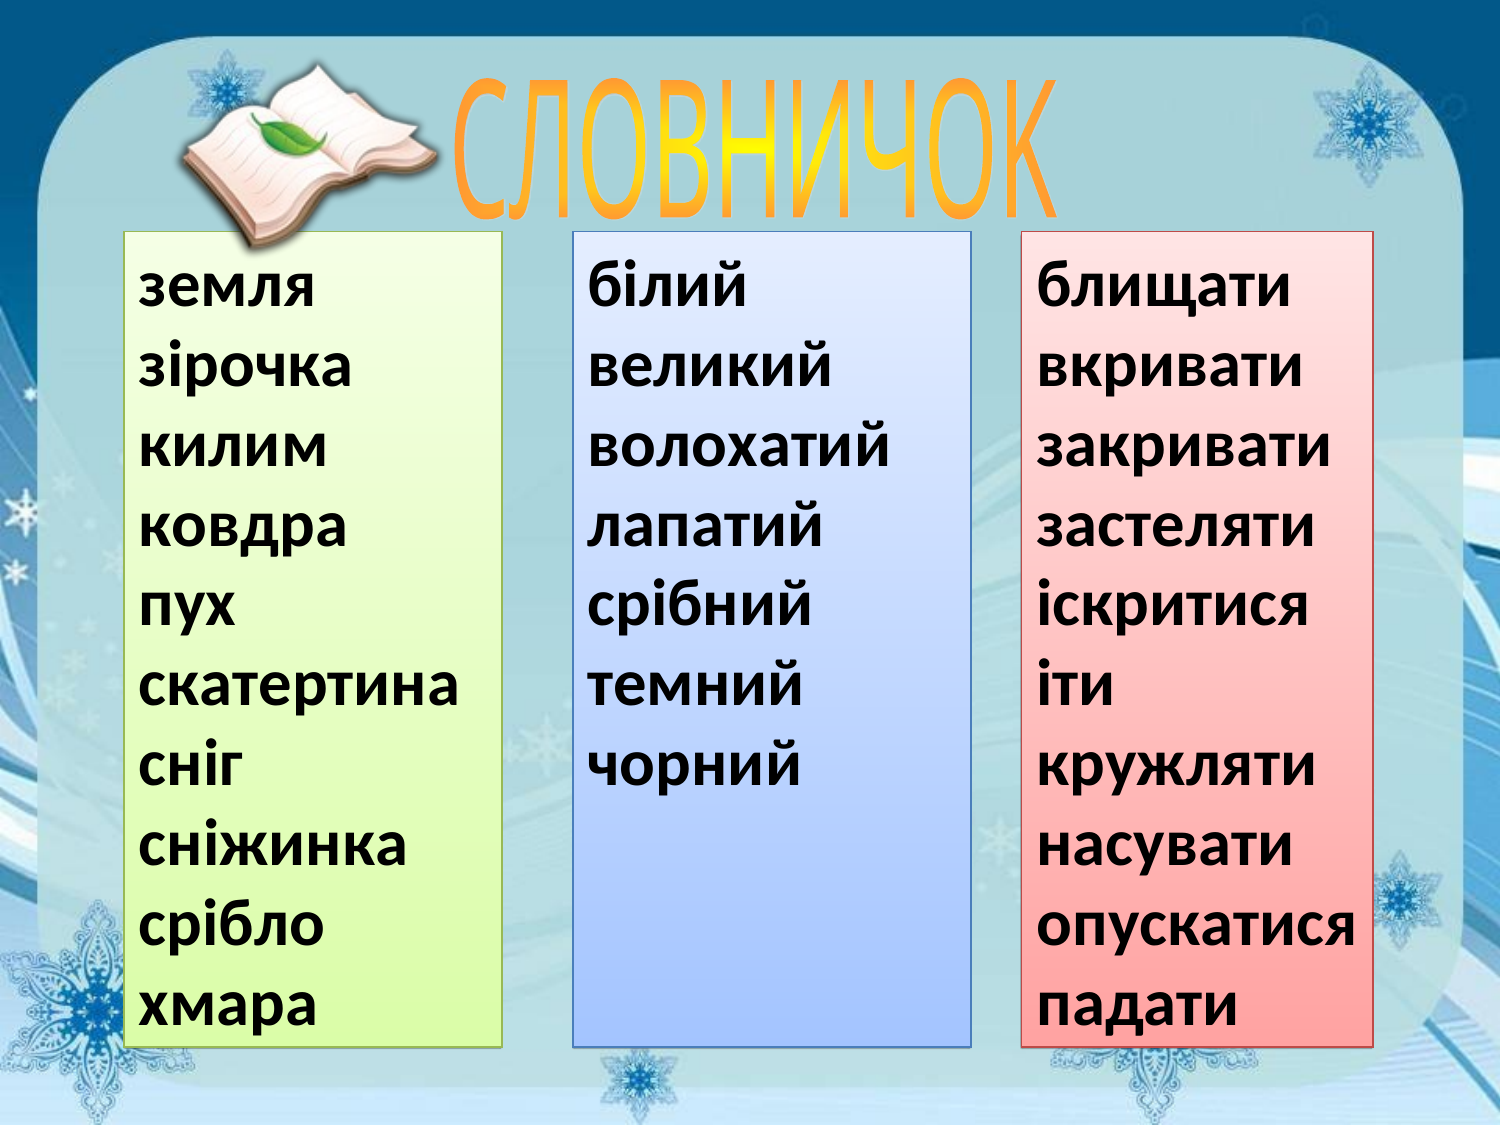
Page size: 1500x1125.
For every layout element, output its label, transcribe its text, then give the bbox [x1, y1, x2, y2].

text_box CЛОВНИЧОK [1007, 80, 1057, 218]
text_box блищати вкривати закривати застеляти іскритися іти кружляти насувати опускатися падати [1021, 231, 1373, 1047]
text_box CЛОВНИЧОK [660, 80, 708, 218]
text_box CЛОВНИЧОK [582, 78, 646, 220]
picture [0, 0, 1500, 1125]
text_box земля зірочка килим ковдра пух скатертина сніг сніжинка срібло хмара [123, 231, 502, 1047]
text_box CЛОВНИЧОK [864, 80, 915, 218]
text_box CЛОВНИЧОK [722, 80, 775, 218]
text_box білий великий волохатий лапатий срібний темний чорний [572, 231, 972, 1047]
text_box CЛОВНИЧОK [793, 80, 848, 218]
text_box CЛОВНИЧОK [454, 78, 507, 220]
text_box CЛОВНИЧОK [929, 78, 993, 220]
text_box CЛОВНИЧОK [509, 80, 568, 220]
